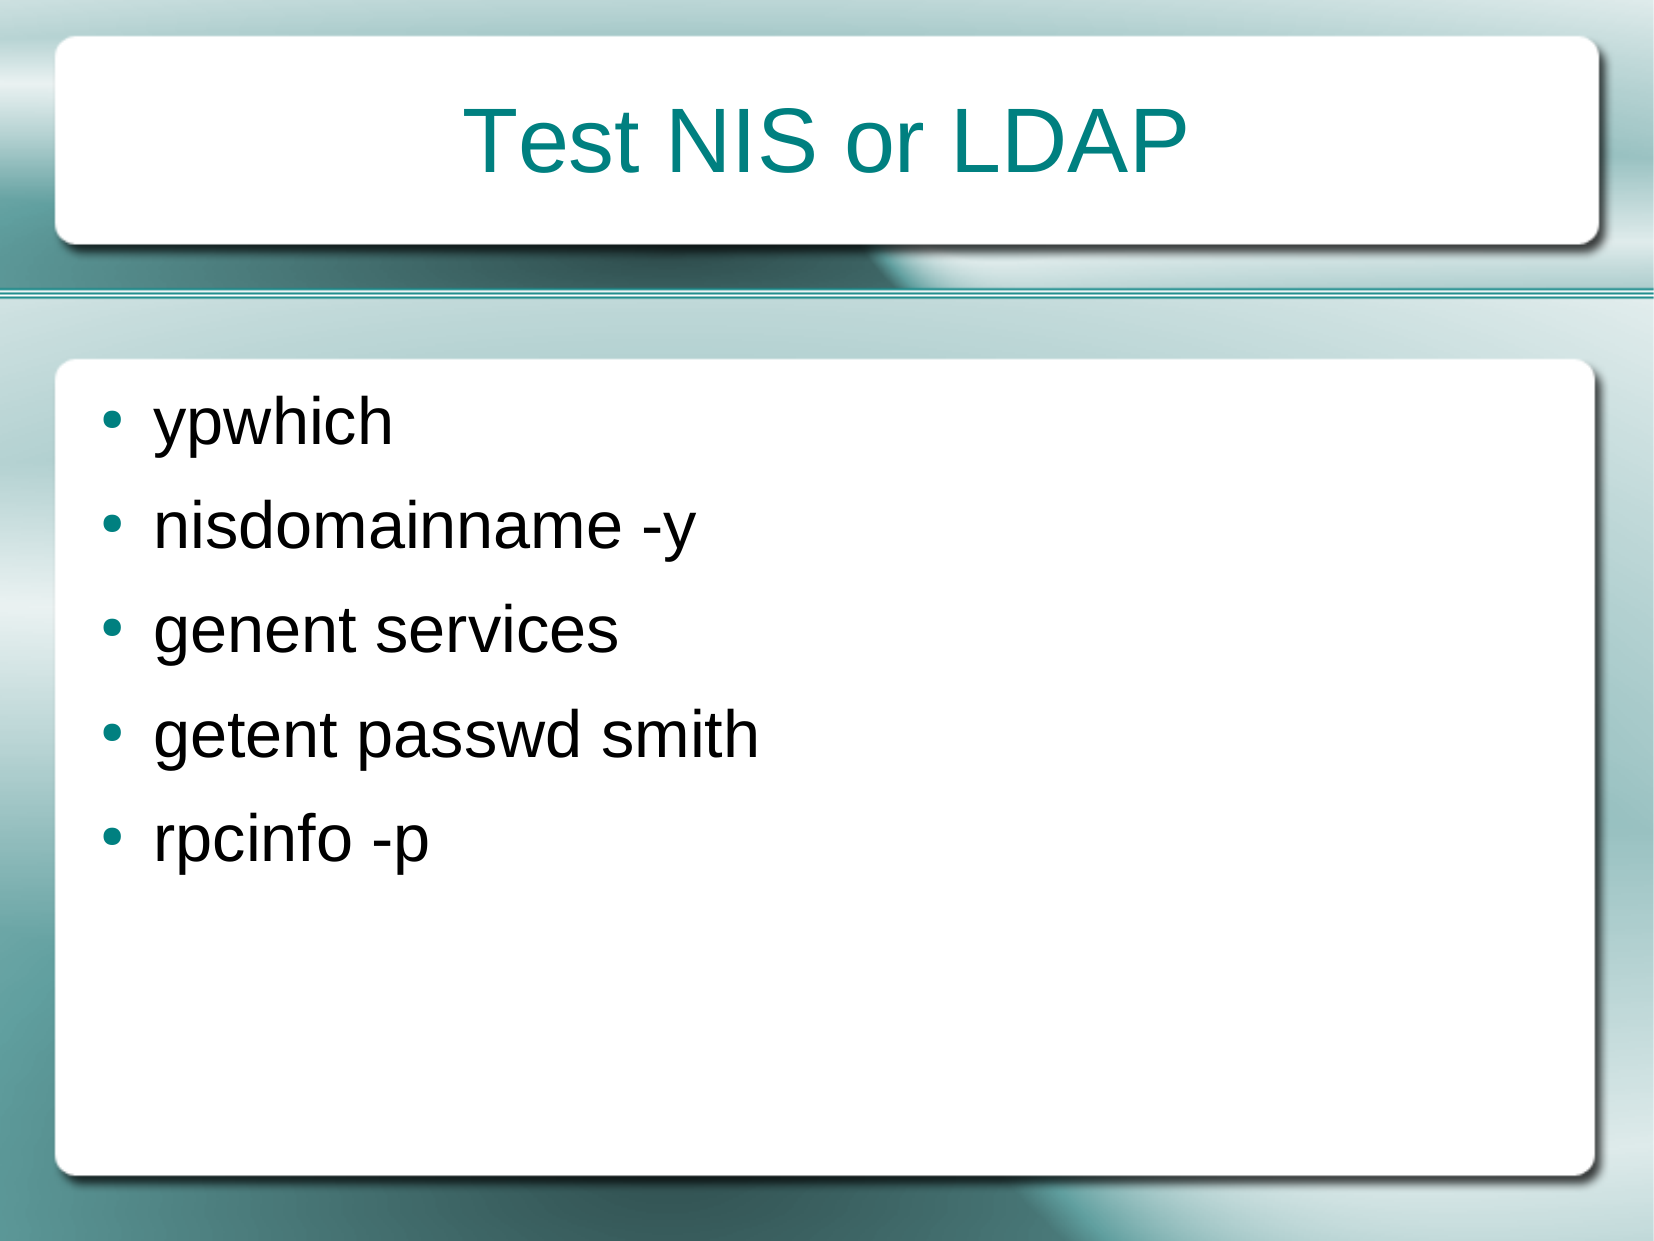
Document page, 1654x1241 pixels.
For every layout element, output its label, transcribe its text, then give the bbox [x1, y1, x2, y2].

title Test NIS or LDAP [82, 45, 1571, 238]
picture [0, 0, 1654, 1241]
list ypwhich nisdomainname -y genent services getent passwd smith rpcinfo -p [82, 383, 1571, 1019]
